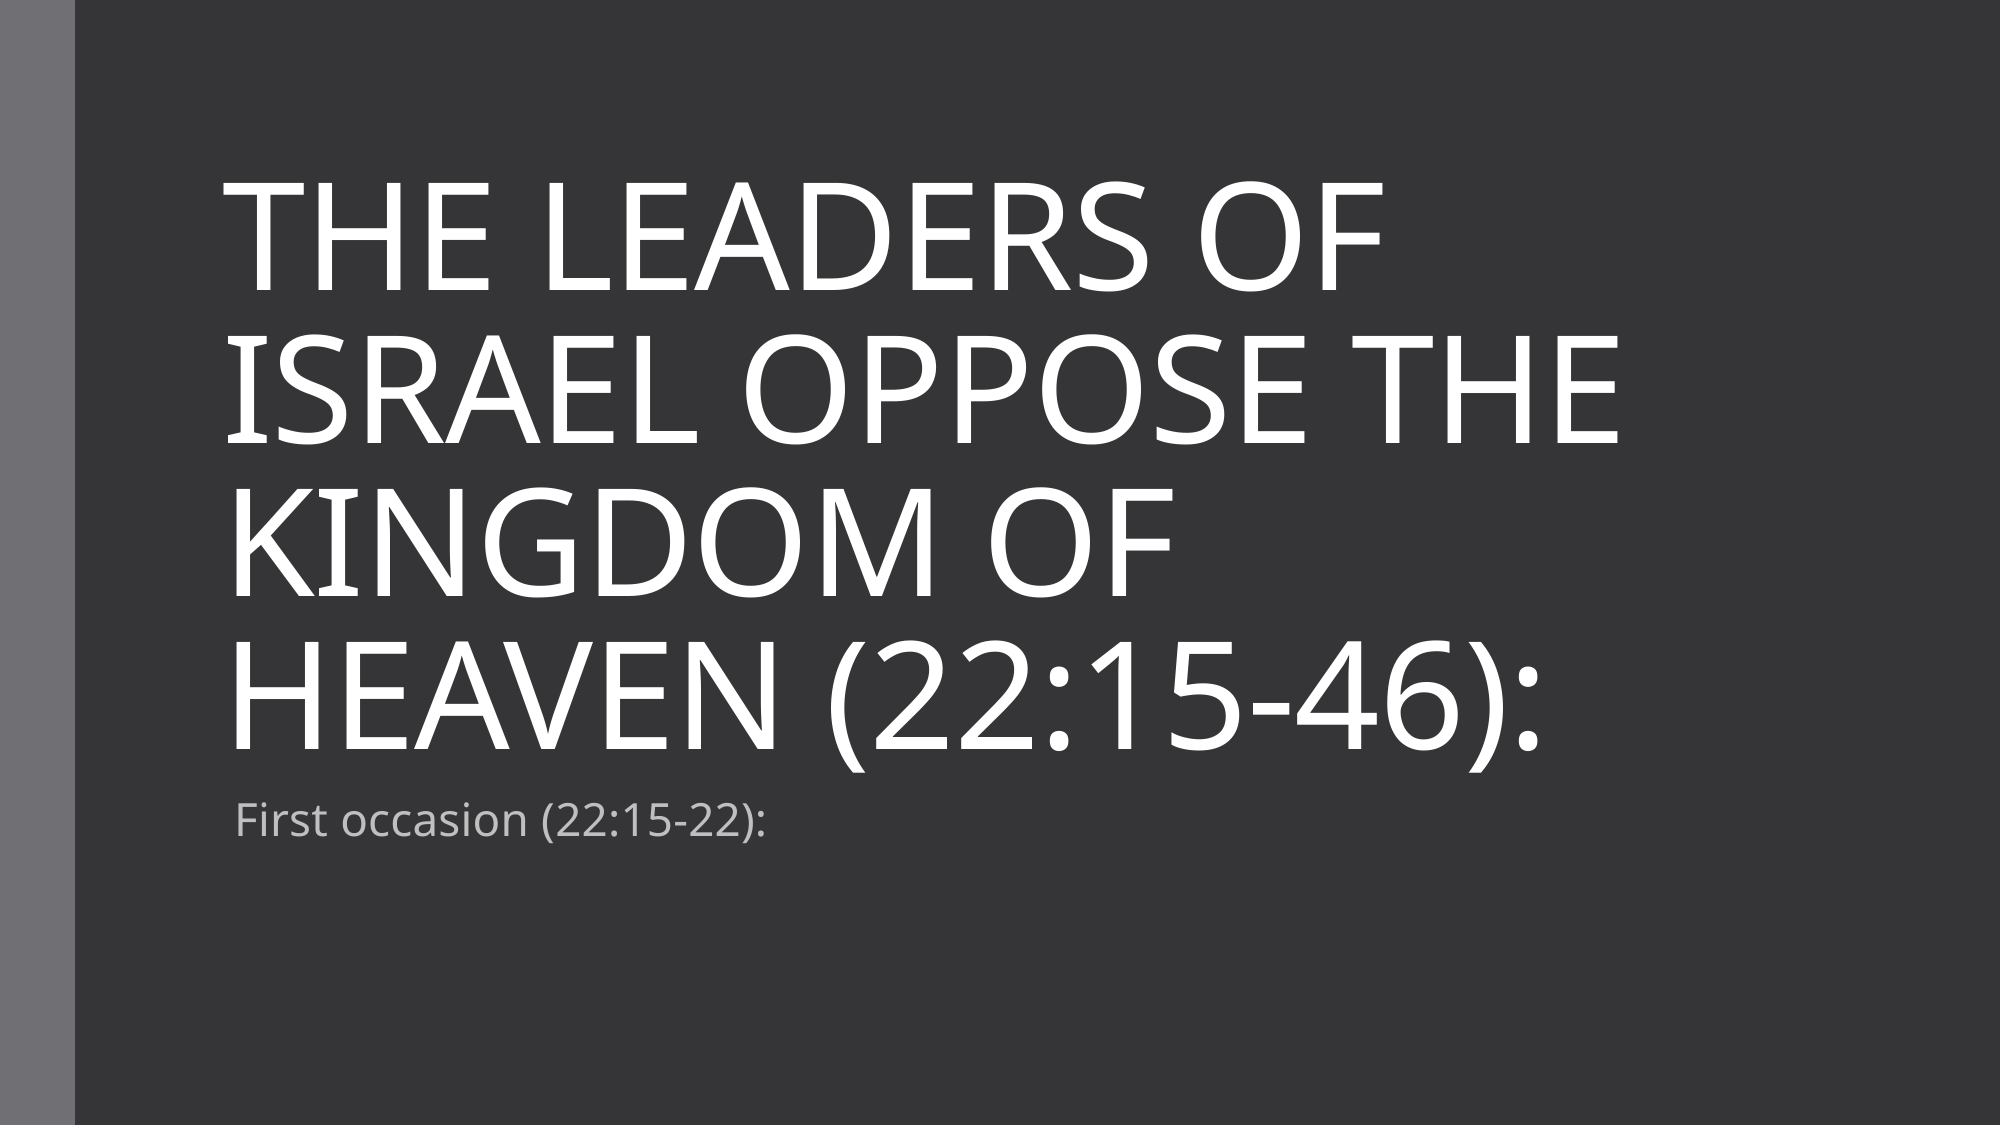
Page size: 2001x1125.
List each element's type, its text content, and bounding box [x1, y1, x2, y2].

title THE LEADERS OF ISRAEL OPPOSE THE KINGDOM OF HEAVEN (22:15-46): [206, 124, 1752, 787]
subtitle First occasion (22:15-22): [206, 787, 1752, 1066]
